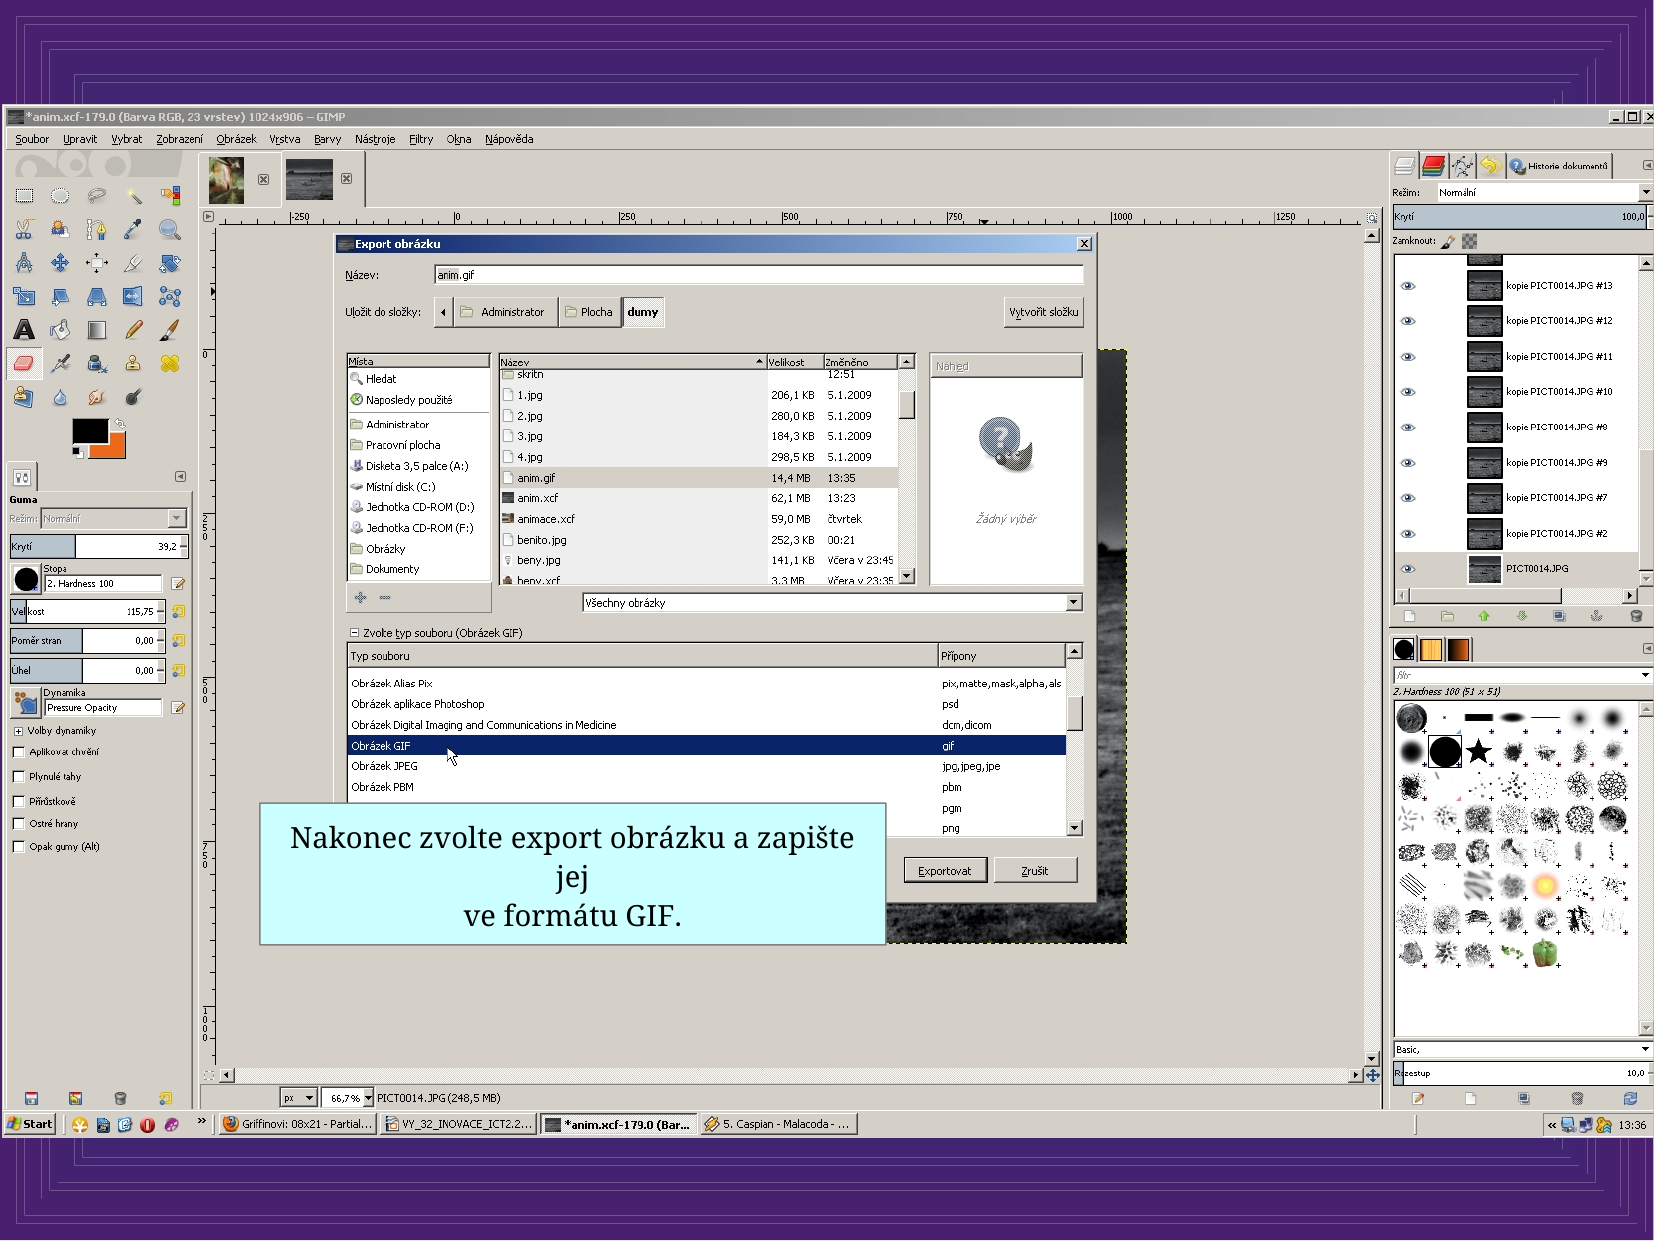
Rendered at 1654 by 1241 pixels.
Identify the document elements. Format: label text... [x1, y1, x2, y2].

text_box Nakonec zvolte export obrázku a zapište jej ve formátu GIF. [259, 803, 886, 945]
picture [2, 104, 1654, 1138]
